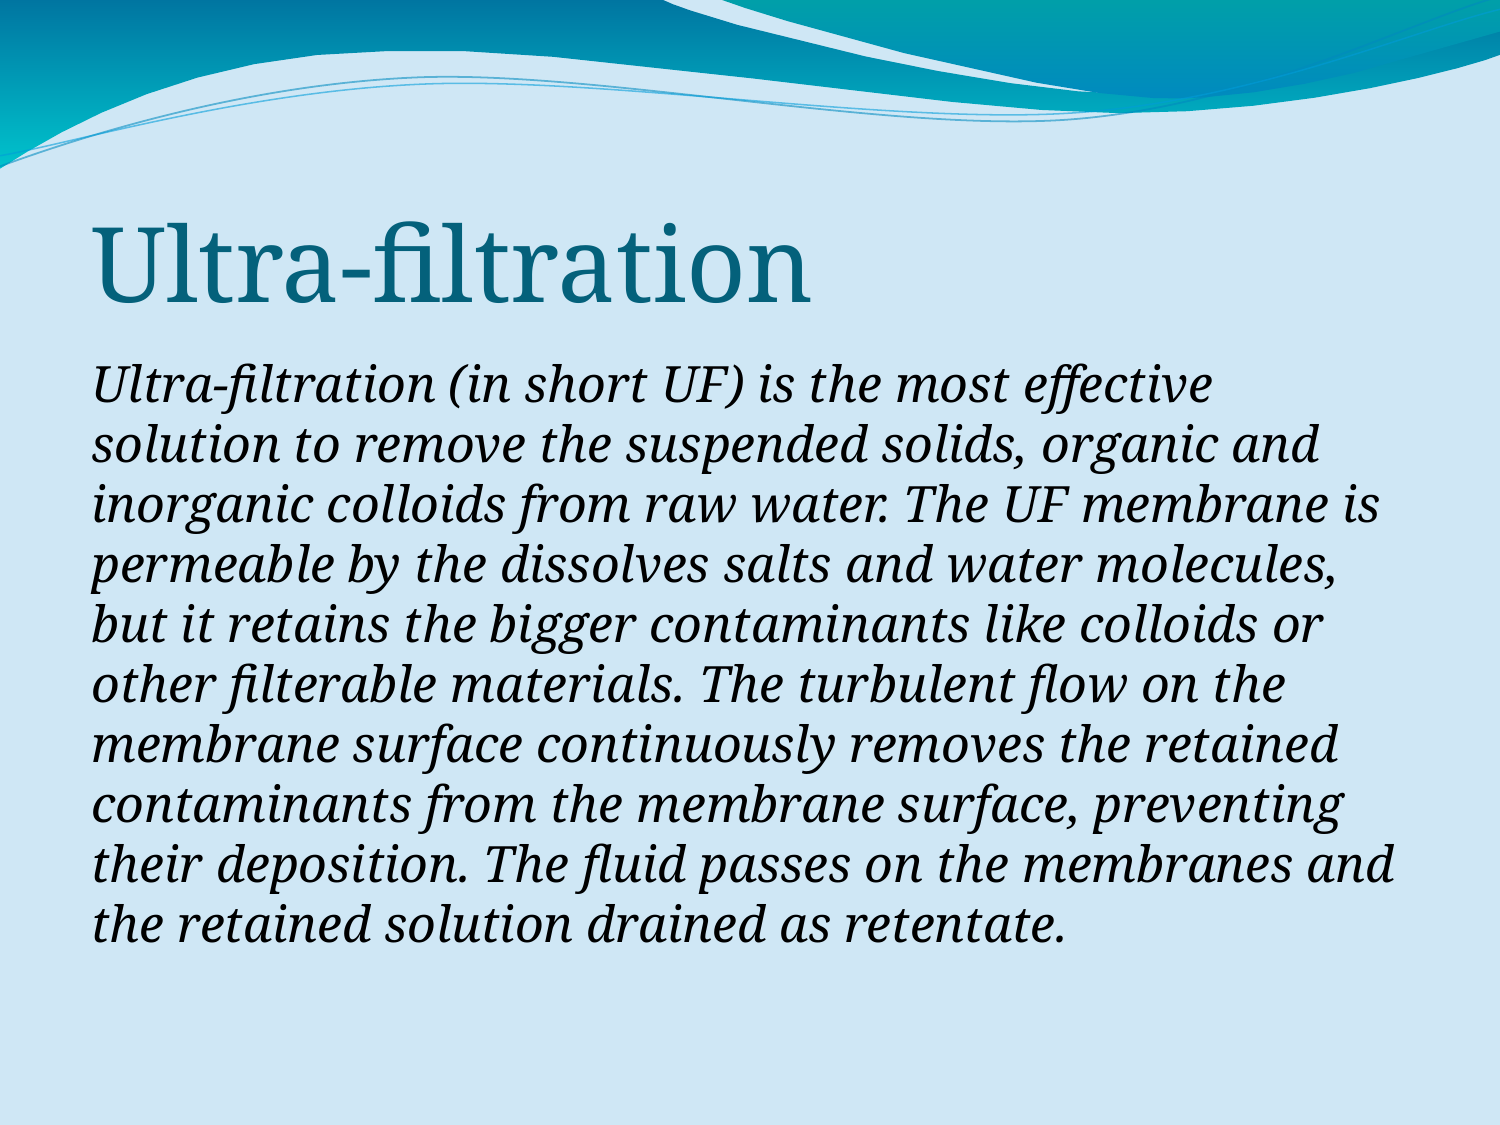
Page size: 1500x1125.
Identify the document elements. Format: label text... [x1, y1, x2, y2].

list Ultra-filtration (in short UF) is the most effective solution to remove the suspended solids, organic and inorganic colloids from raw water. The UF membrane is permeable by the dissolves salts and water molecules, but it retains the bigger contaminants like colloids or other filterable materials. The turbulent flow on the membrane surface continuously removes the retained contaminants from the membrane surface, preventing their deposition. The fluid passes on the membranes and the retained solution drained as retentate. [76, 255, 1427, 1000]
title Ultra-filtration [76, 66, 1427, 254]
